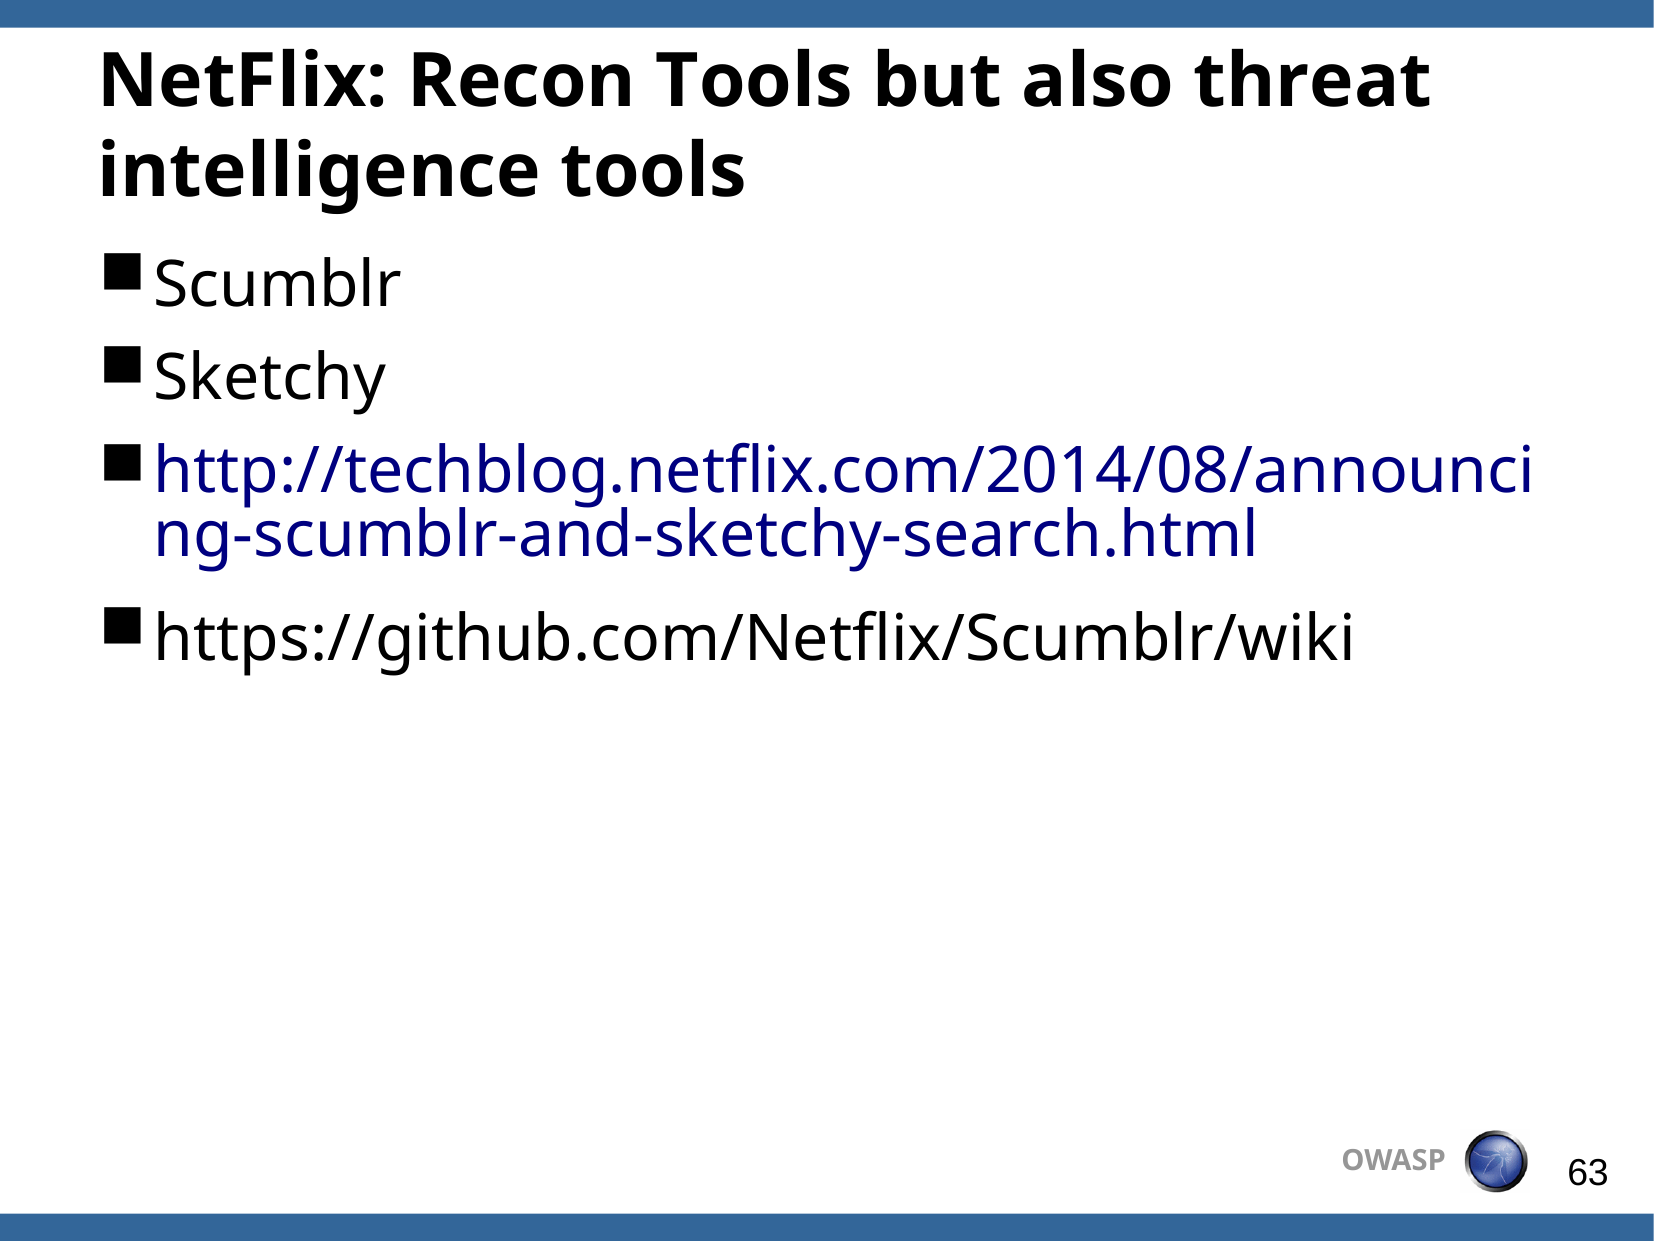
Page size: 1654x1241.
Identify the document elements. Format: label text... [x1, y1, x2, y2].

list Scumblr Sketchy http://techblog.netflix.com/2014/08/announcing-scumblr-and-sketchy-search.html https://github.com/Netflix/Scumblr/wiki [82, 234, 1571, 1108]
picture [1460, 1129, 1530, 1193]
title NetFlix: Recon Tools but also threat intelligence tools [82, 23, 1571, 220]
